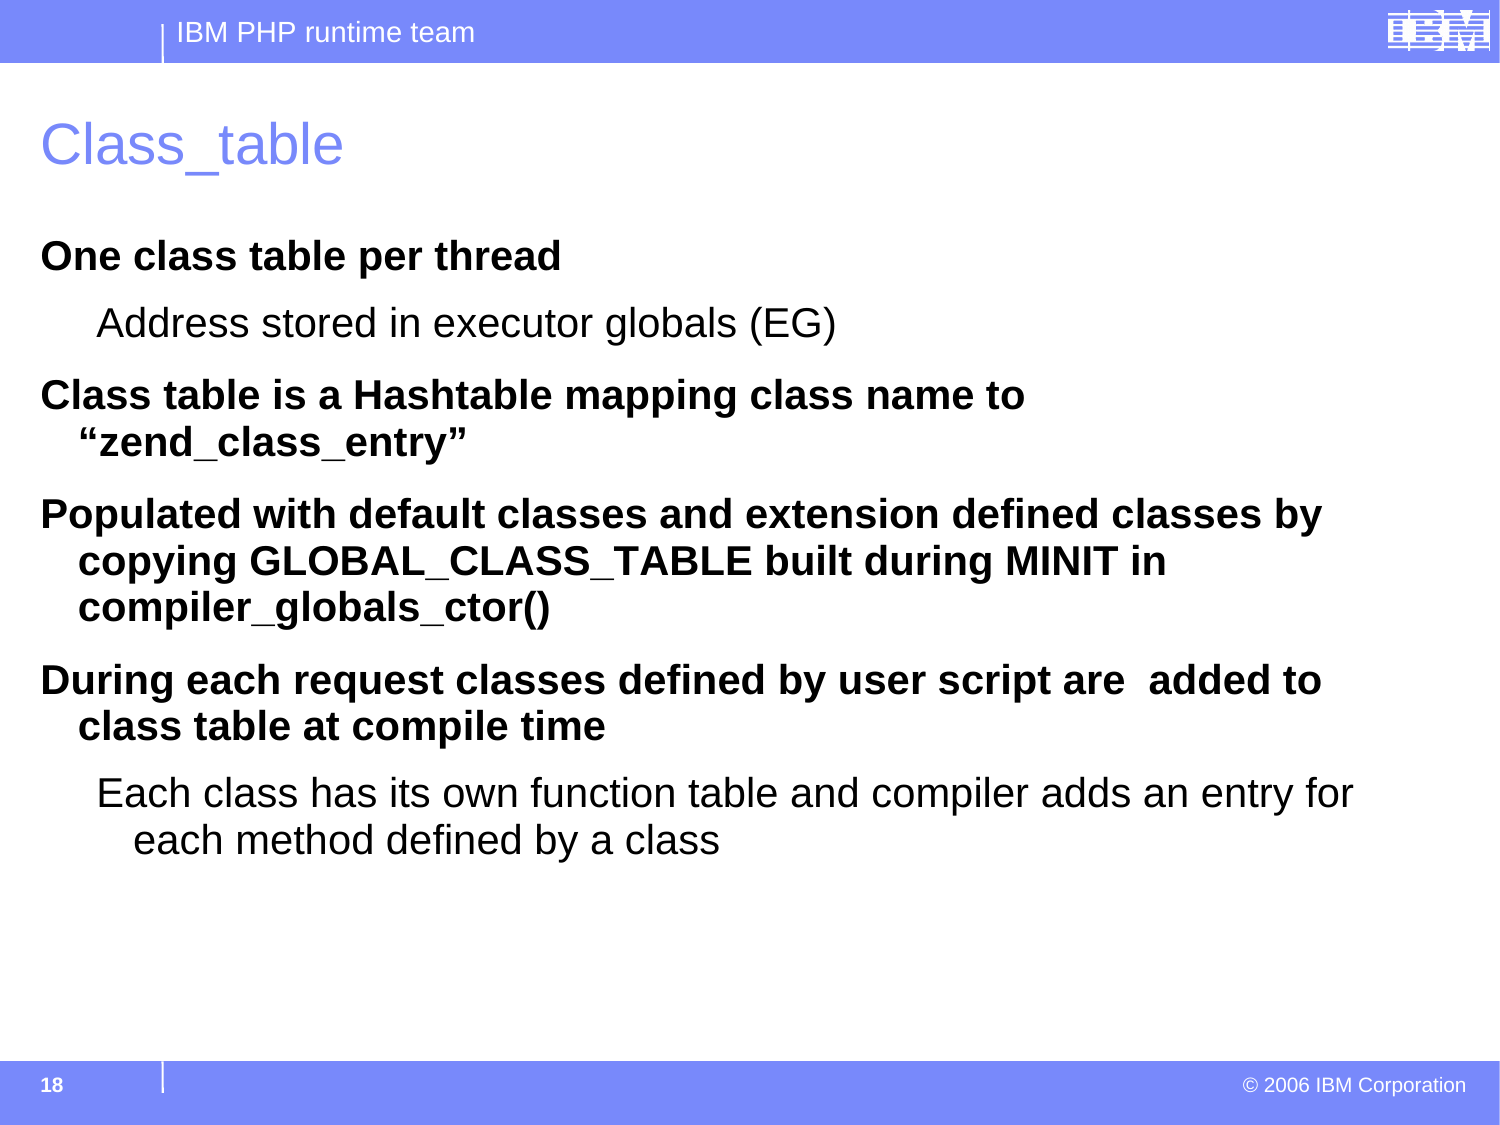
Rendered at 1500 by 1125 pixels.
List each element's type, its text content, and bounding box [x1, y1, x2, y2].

title Class_table [25, 82, 1378, 184]
list One class table per thread Address stored in executor globals (EG)‏ Class table is a Hashtable mapping class name to “zend_class_entry” Populated with default classes and extension defined classes by copying GLOBAL_CLASS_TABLE built during MINIT in compiler_globals_ctor()‏ During each request classes defined by user script are added to class table at compile time Each class has its own function table and compiler adds an entry for each method defined by a class [25, 224, 1417, 1125]
